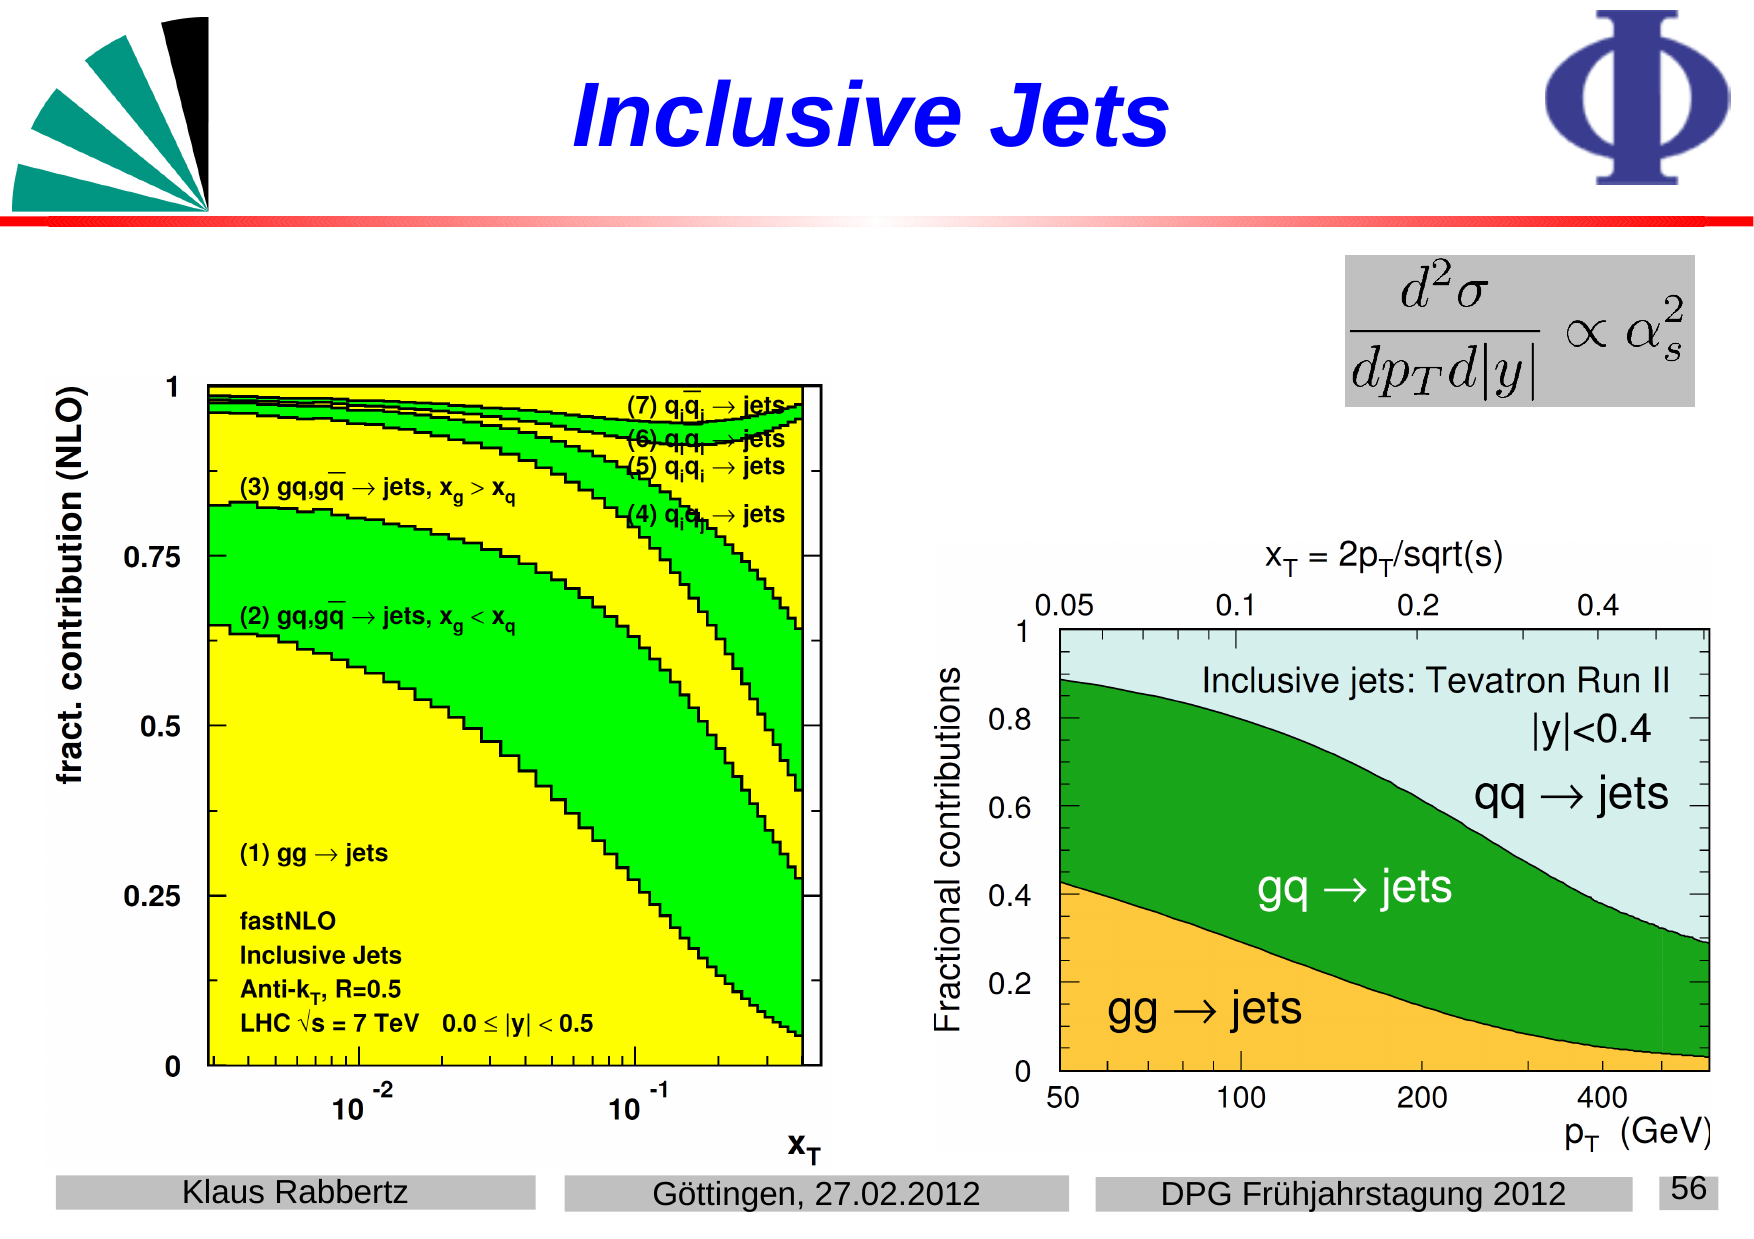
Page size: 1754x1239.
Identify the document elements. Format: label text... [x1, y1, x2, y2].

picture [1345, 254, 1696, 407]
picture [45, 373, 833, 1171]
picture [1545, 10, 1731, 185]
title Inclusive Jets [220, 16, 1525, 213]
picture [12, 17, 209, 214]
picture [934, 540, 1711, 1156]
